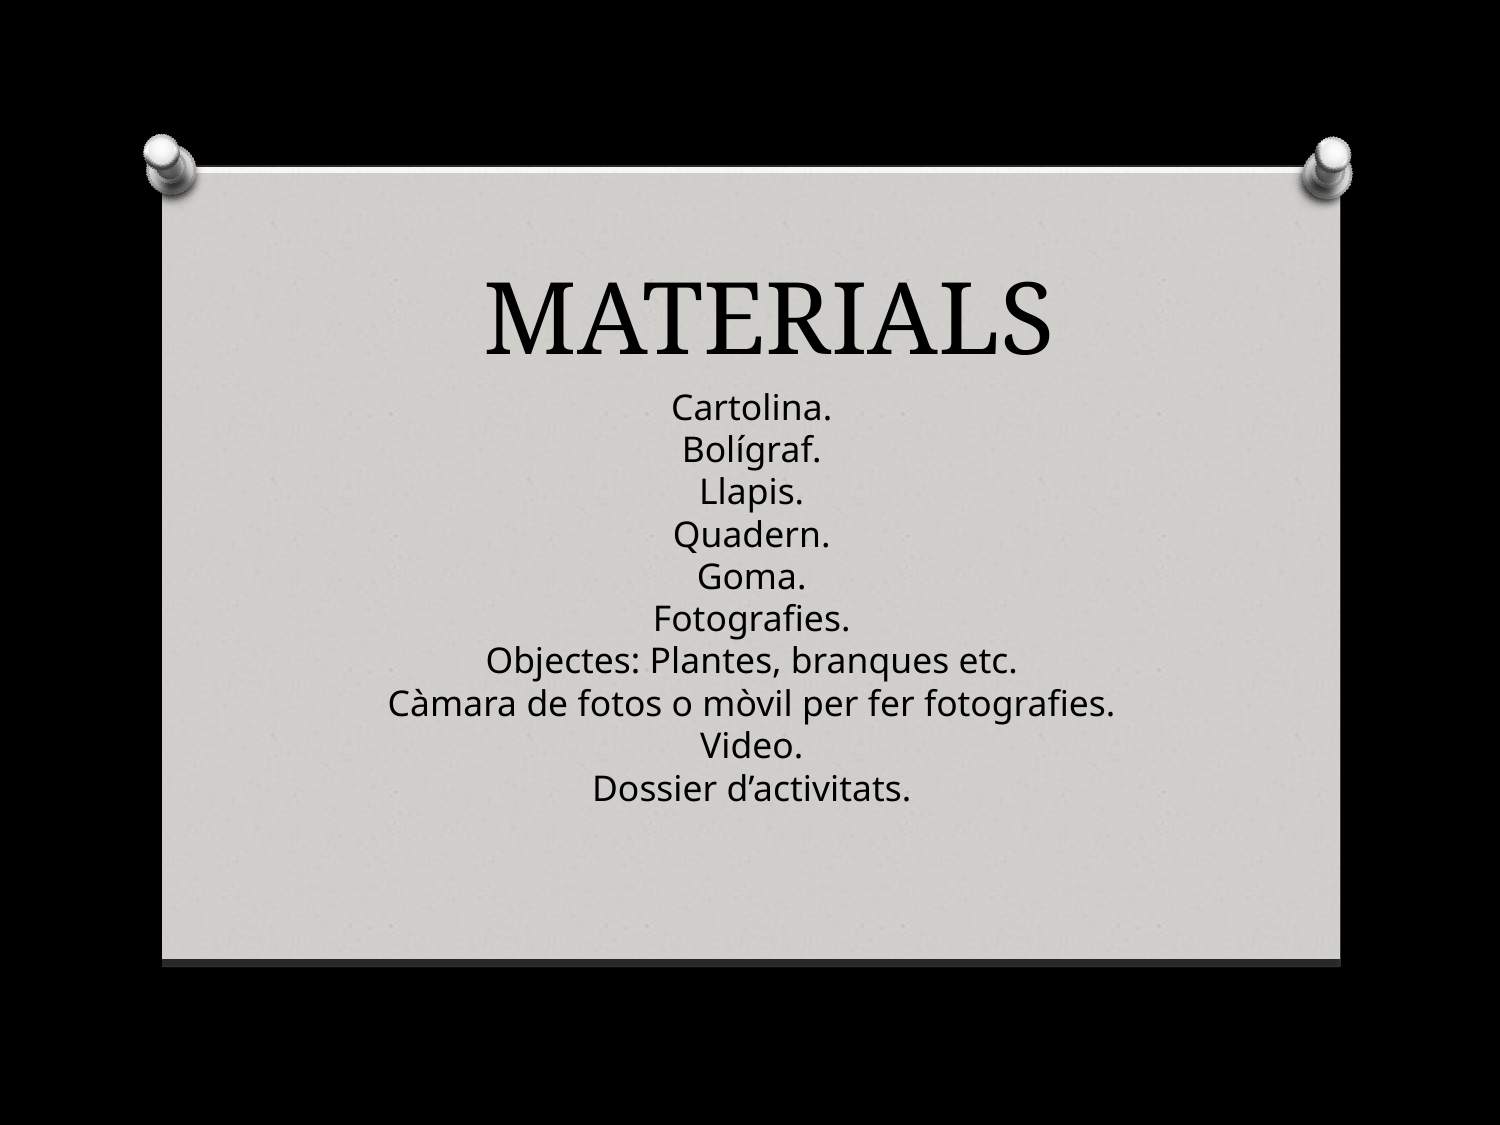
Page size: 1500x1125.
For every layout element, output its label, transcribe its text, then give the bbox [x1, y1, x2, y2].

subtitle Cartolina. Bolígraf. Llapis. Quadern. Goma. Fotografies. Objectes: Plantes, branques etc. Càmara de fotos o mòvil per fer fotografies. Video. Dossier d’activitats. [283, 385, 1221, 863]
title MATERIALS [312, 208, 1252, 382]
